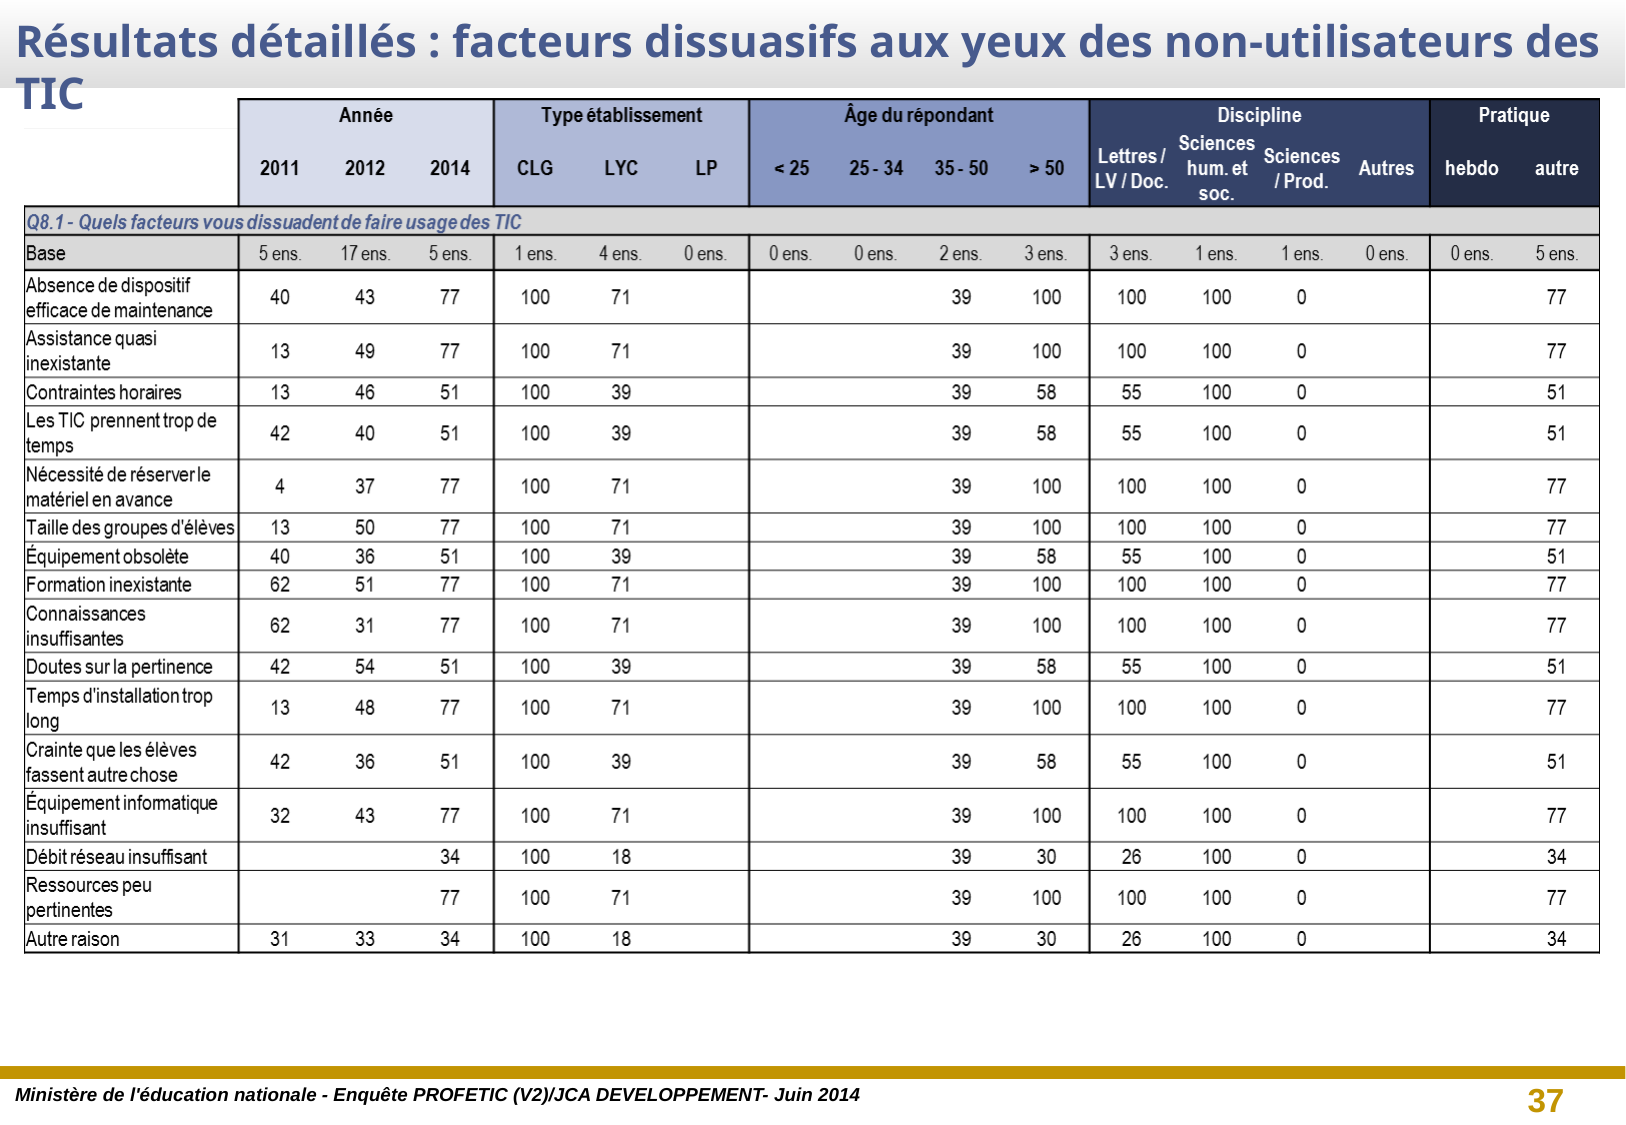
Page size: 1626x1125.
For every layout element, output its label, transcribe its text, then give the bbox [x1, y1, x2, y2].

picture [24, 95, 1600, 964]
text_box 37 [1512, 1071, 1625, 1125]
title Résultats détaillés : facteurs dissuasifs aux yeux des non-utilisateurs des TIC [0, 0, 1625, 88]
text_box Ministère de l'éducation nationale - Enquête PROFETIC (V2)/JCA DEVELOPPEMENT- Juin 2014 [0, 1074, 1501, 1125]
